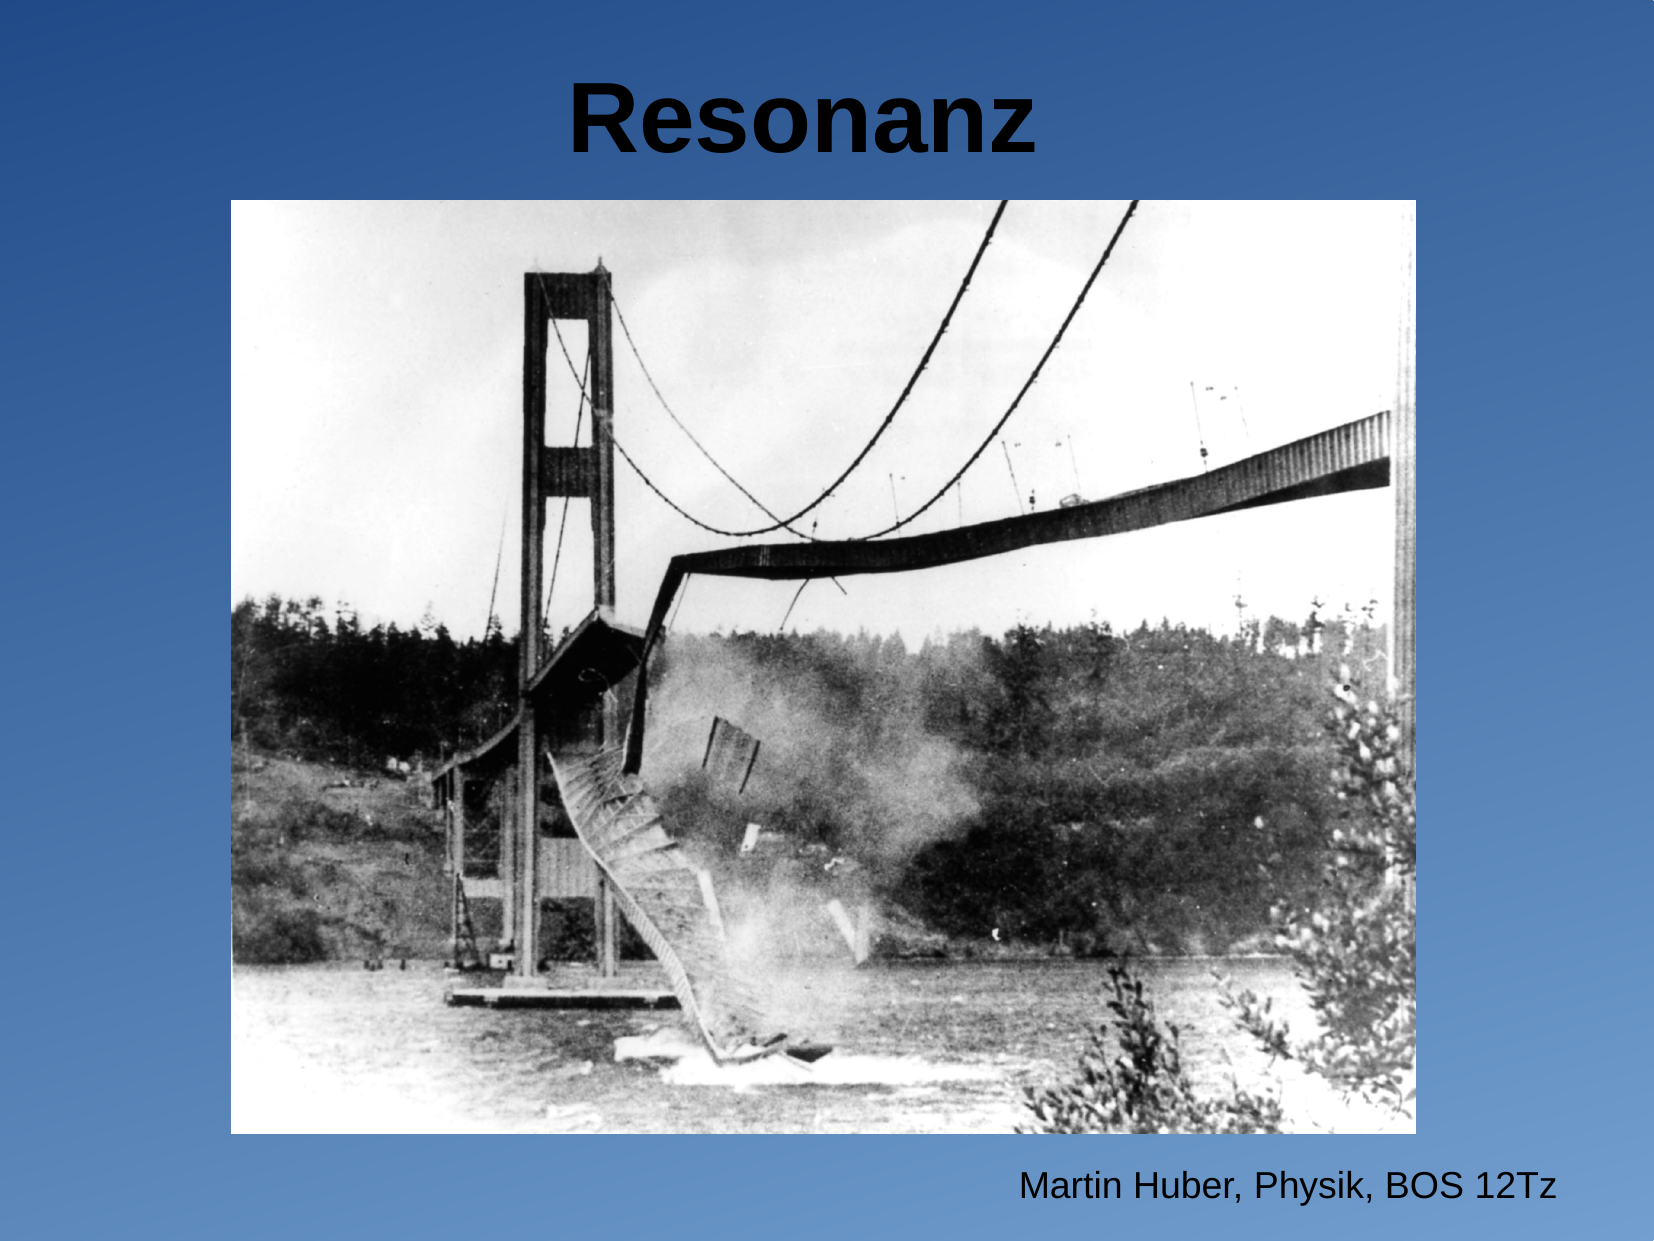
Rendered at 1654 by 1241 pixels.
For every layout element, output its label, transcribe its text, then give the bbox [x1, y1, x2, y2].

text_box Martin Huber, Physik, BOS 12Tz [1003, 1157, 1654, 1241]
picture [231, 200, 1416, 1134]
title Resonanz [59, 23, 1548, 213]
